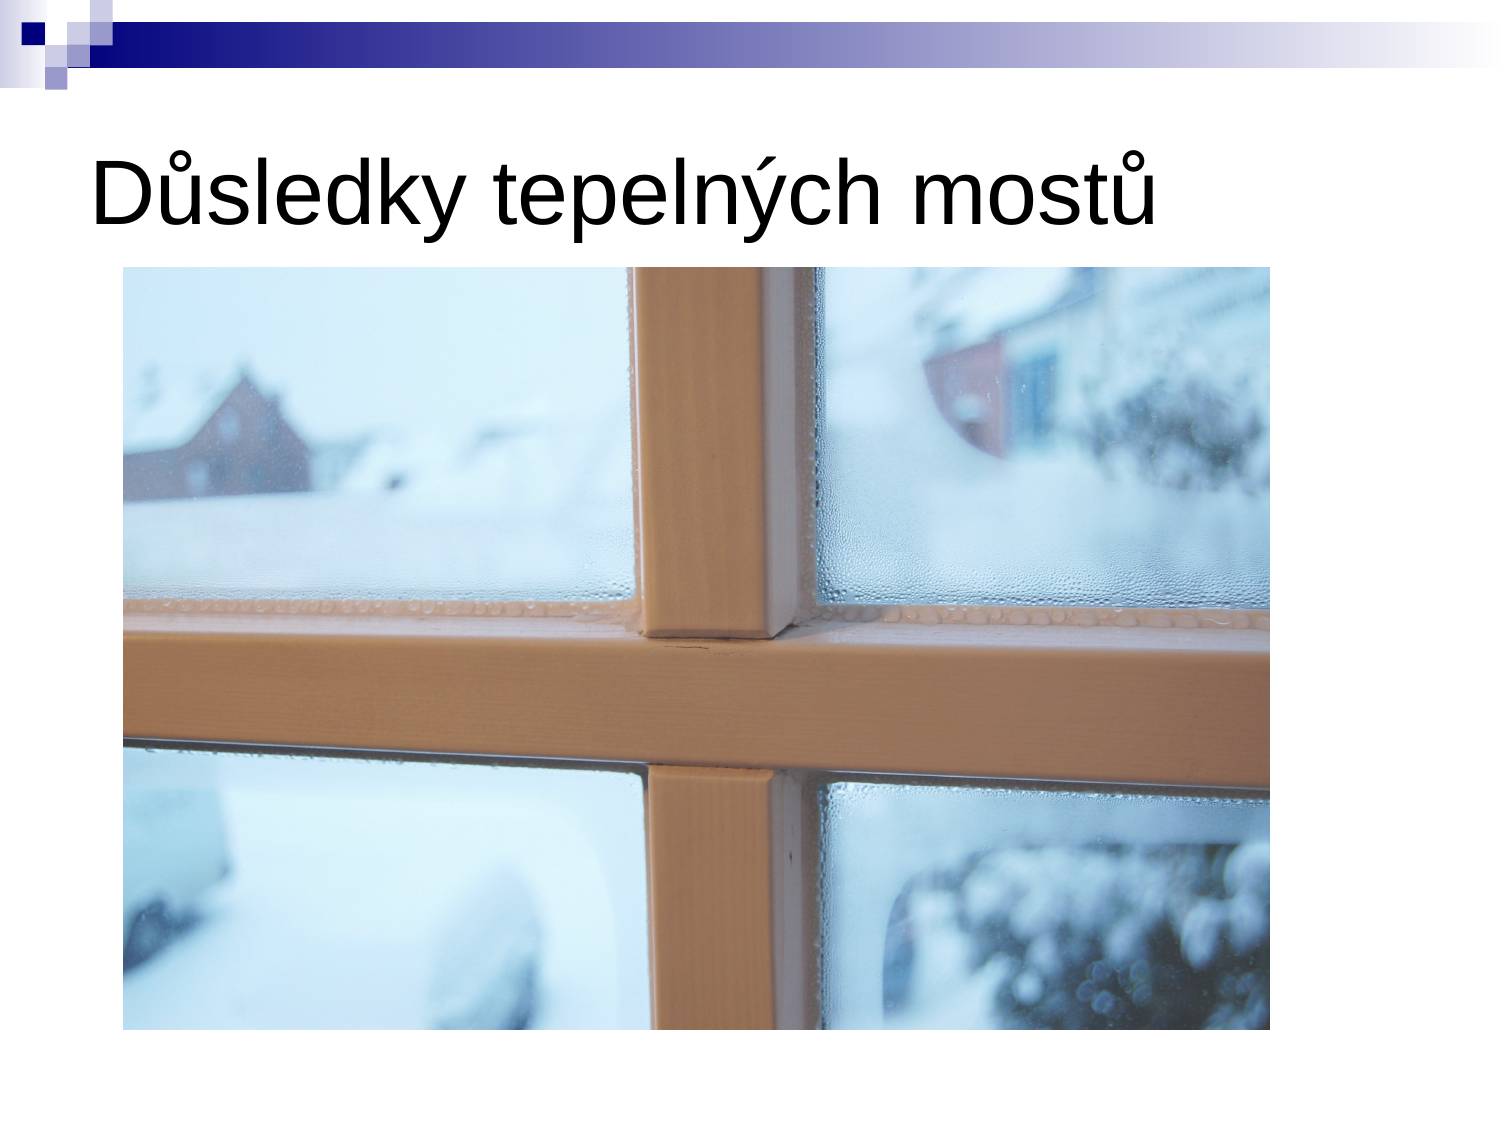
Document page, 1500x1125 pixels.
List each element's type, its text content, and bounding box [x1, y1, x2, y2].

title Důsledky tepelných mostů [75, 75, 1426, 301]
picture [123, 267, 1270, 1030]
